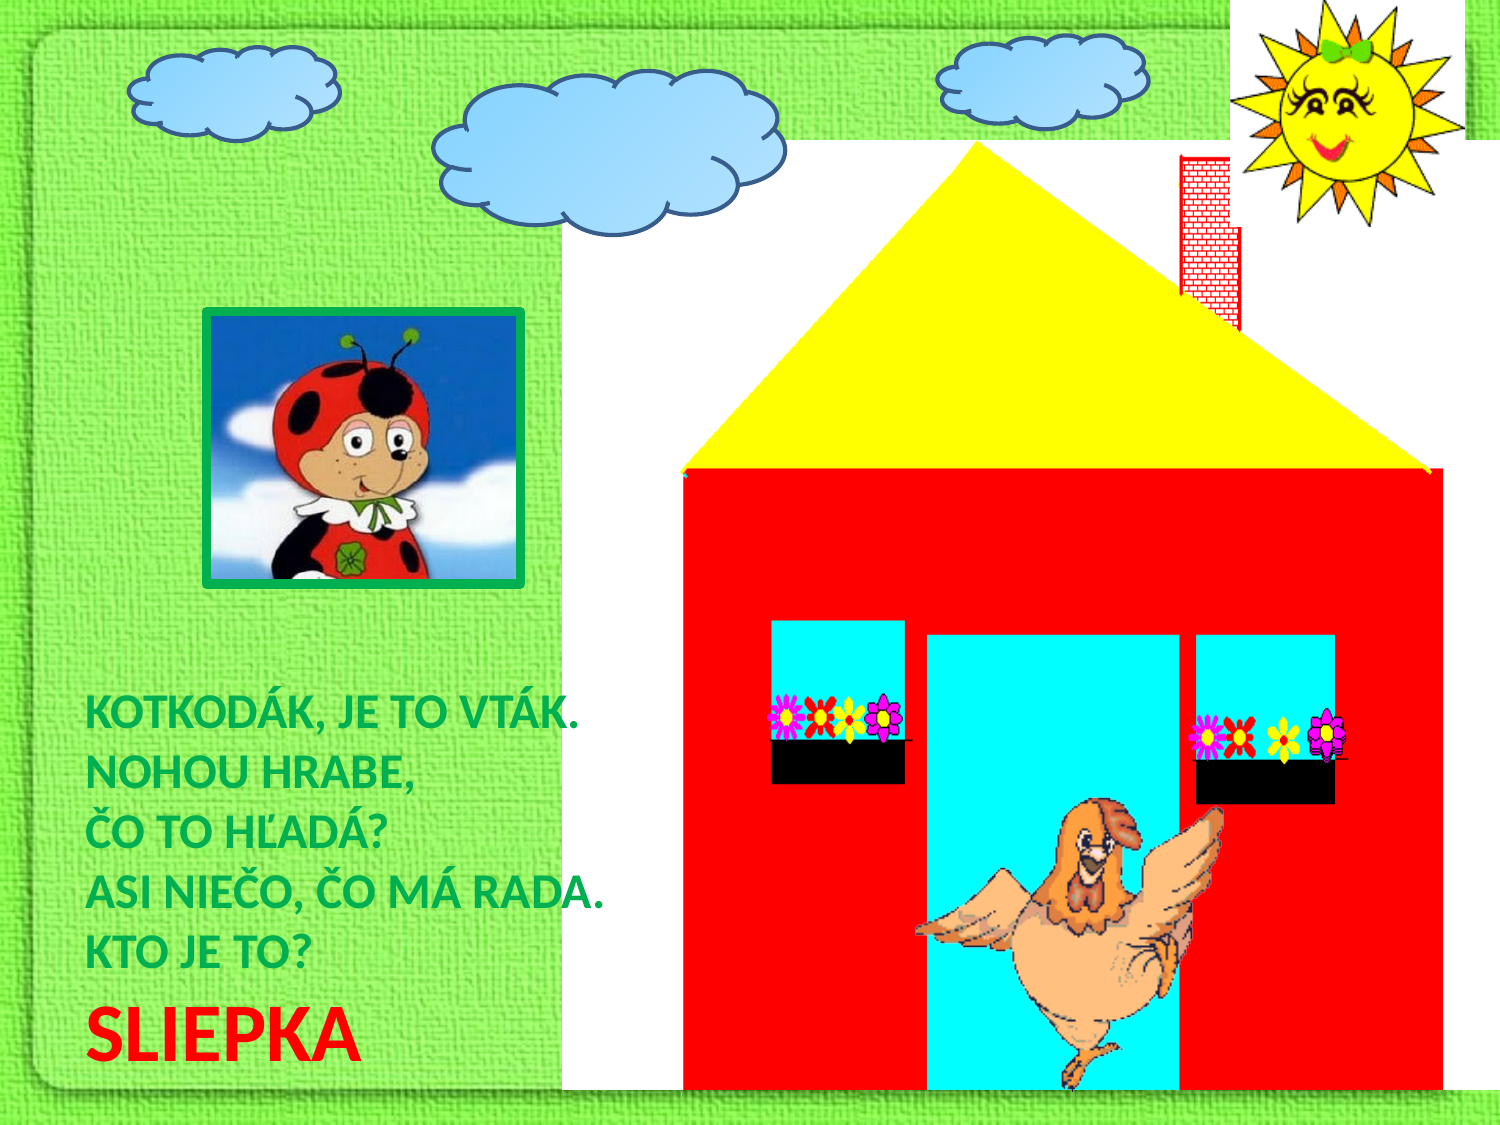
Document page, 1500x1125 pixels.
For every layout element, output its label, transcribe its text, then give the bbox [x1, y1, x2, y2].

text_box KOTKODÁK, JE TO VTÁK. NOHOU HRABE, ČO TO HĽADÁ? ASI NIEČO, ČO MÁ RADA. KTO JE TO? SLIEPKA [70, 671, 750, 1086]
picture [210, 316, 516, 580]
picture [562, 0, 1500, 1092]
text_box [433, 70, 786, 236]
text_box [937, 35, 1149, 130]
text_box [128, 47, 340, 142]
